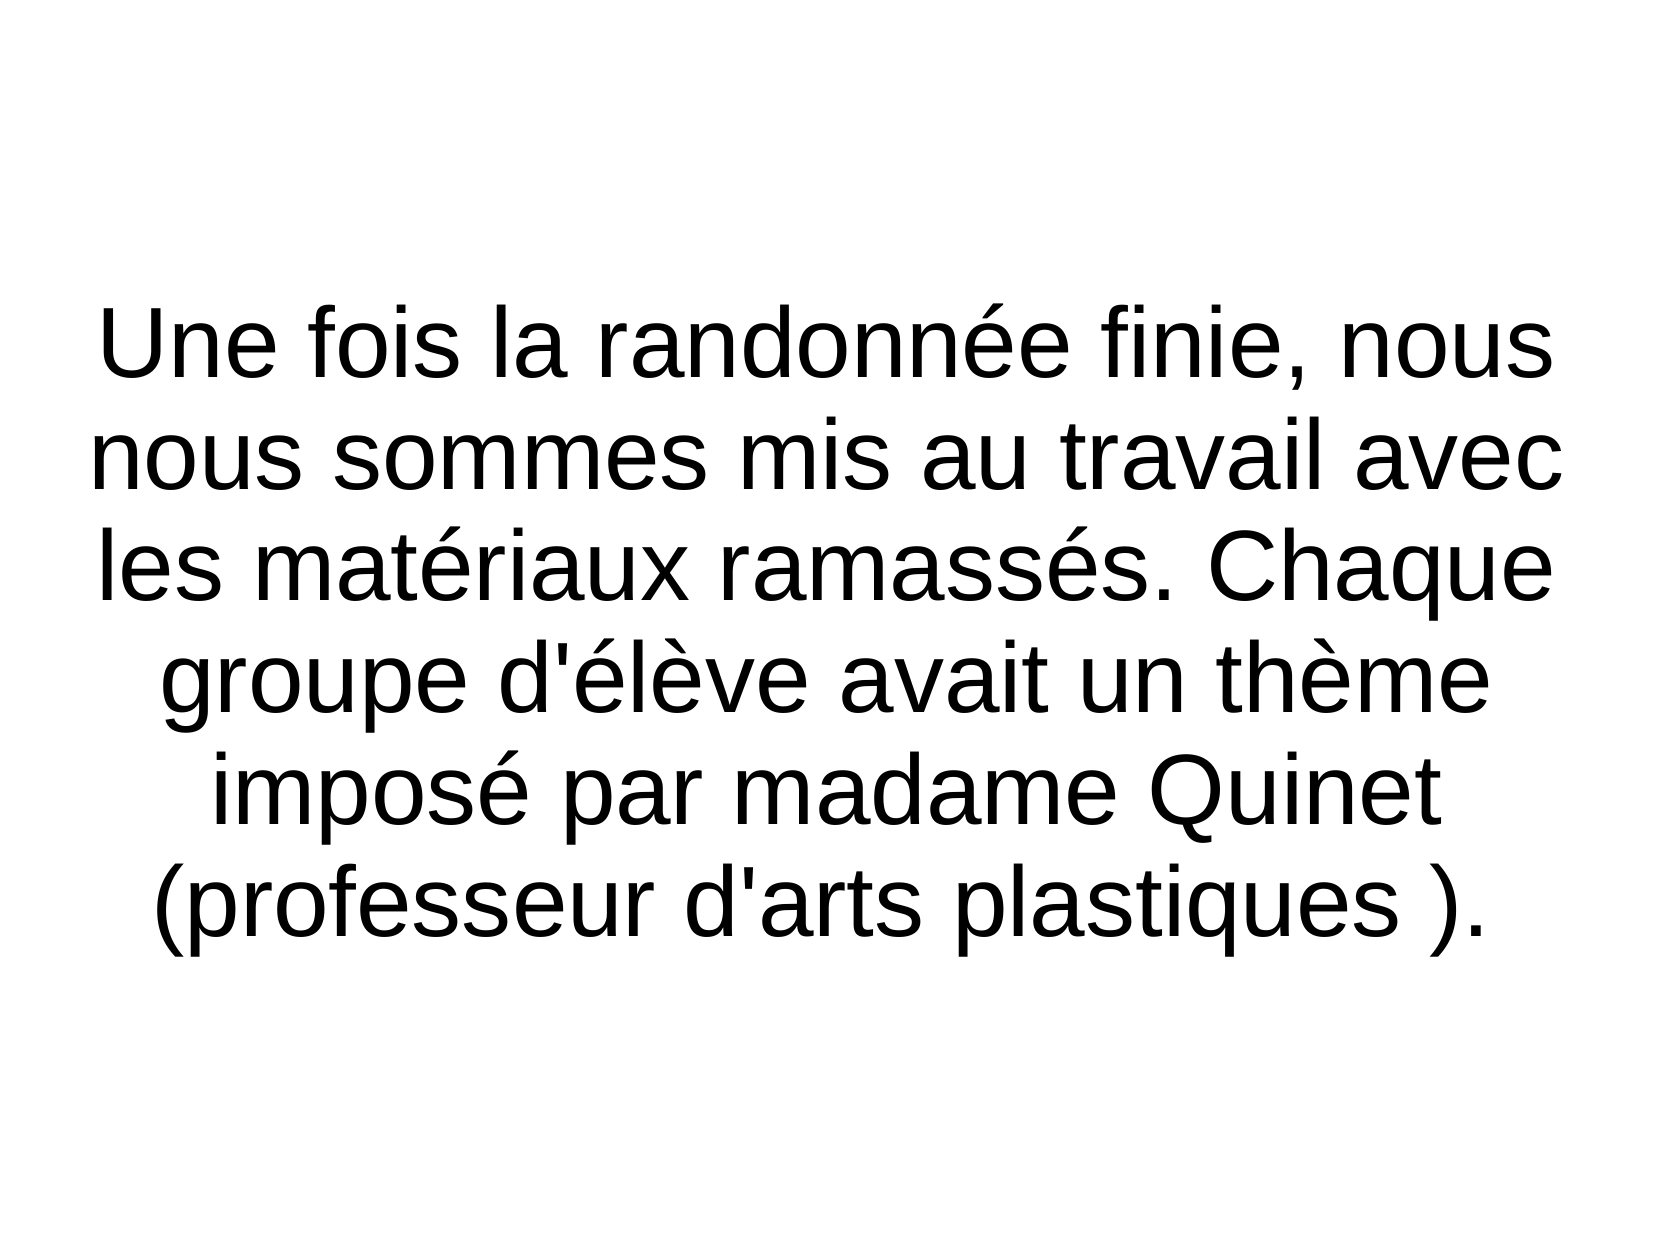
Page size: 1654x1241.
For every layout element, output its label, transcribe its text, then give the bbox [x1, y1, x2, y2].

subtitle Une fois la randonnée finie, nous nous sommes mis au travail avec les matériaux ramassés. Chaque groupe d'élève avait un thème imposé par madame Quinet (professeur d'arts plastiques ). [82, 283, 1571, 1003]
